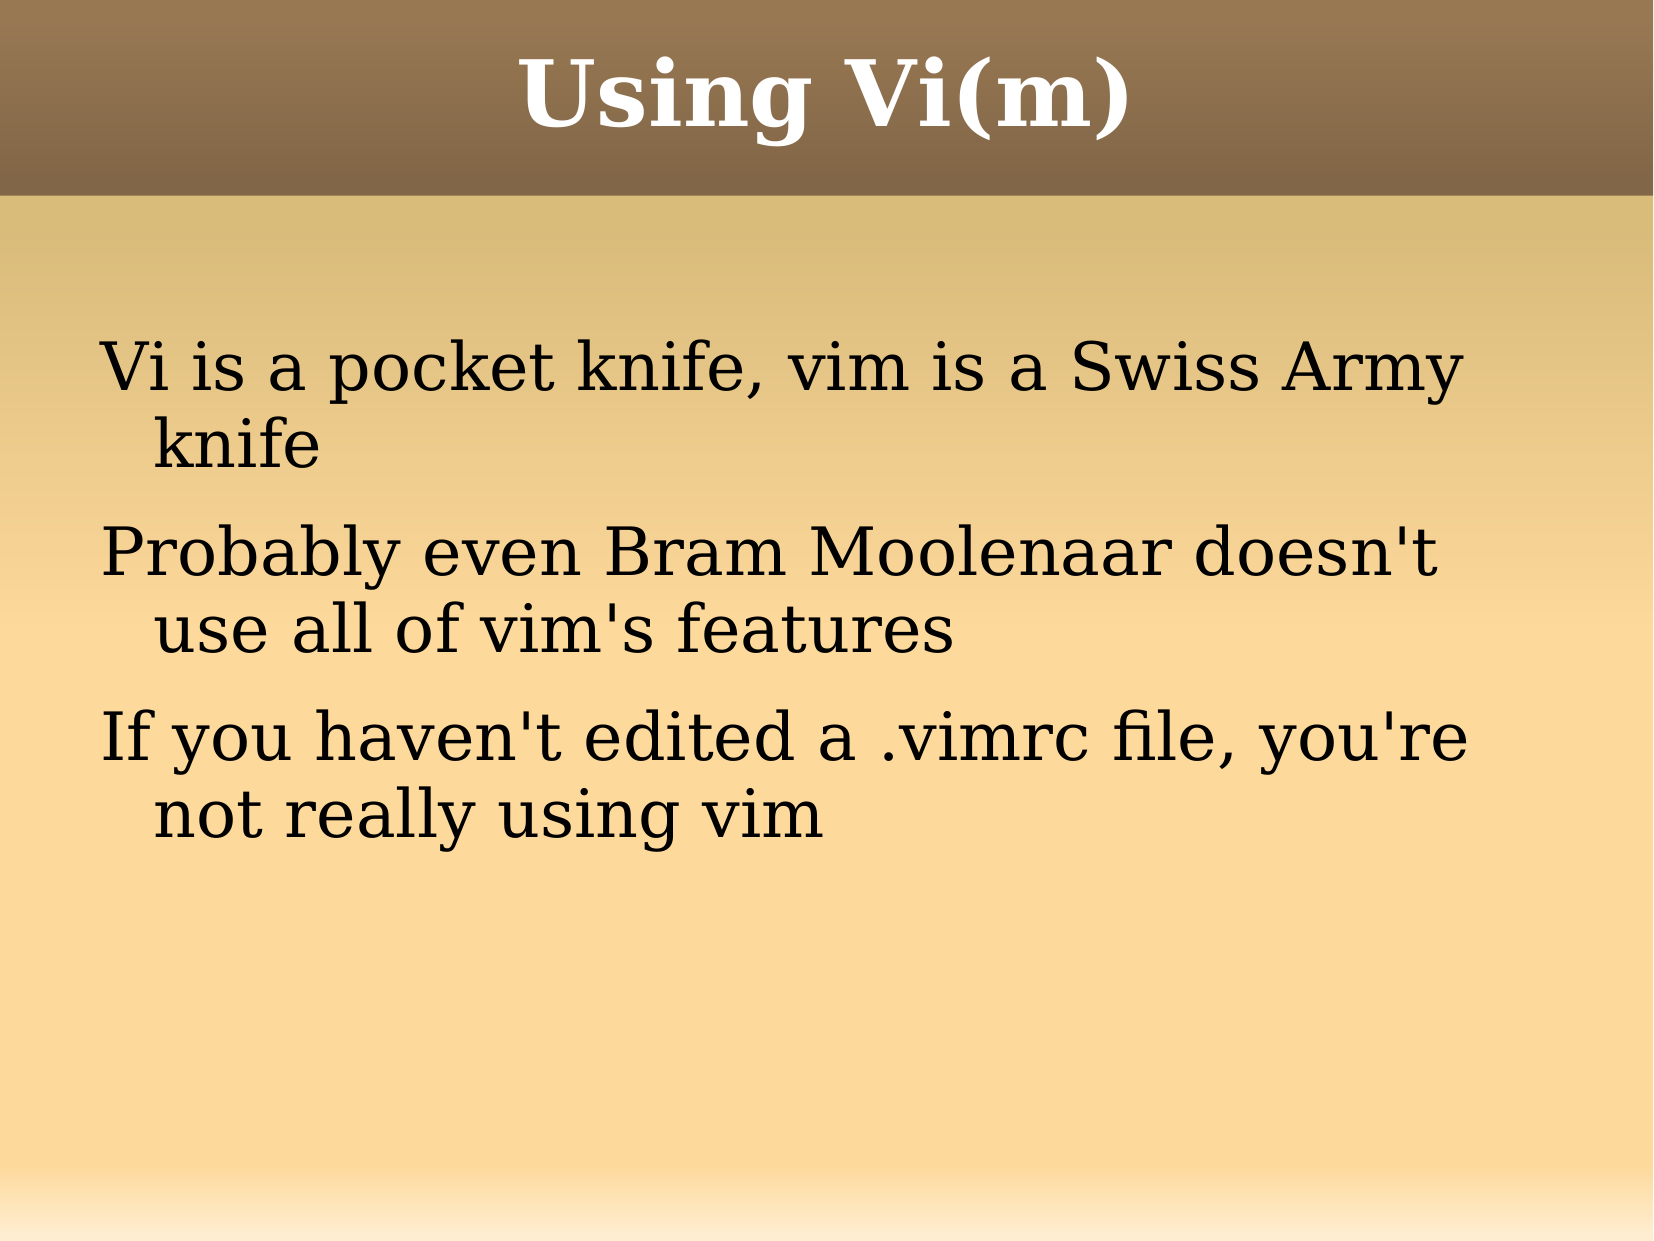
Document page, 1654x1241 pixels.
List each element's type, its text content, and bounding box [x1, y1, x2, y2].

picture [0, 0, 1654, 1241]
list Vi is a pocket knife, vim is a Swiss Army knife Probably even Bram Moolenaar doesn't use all of vim's features If you haven't edited a .vimrc file, you're not really using vim [82, 327, 1571, 913]
title Using Vi(m) [82, 0, 1571, 188]
